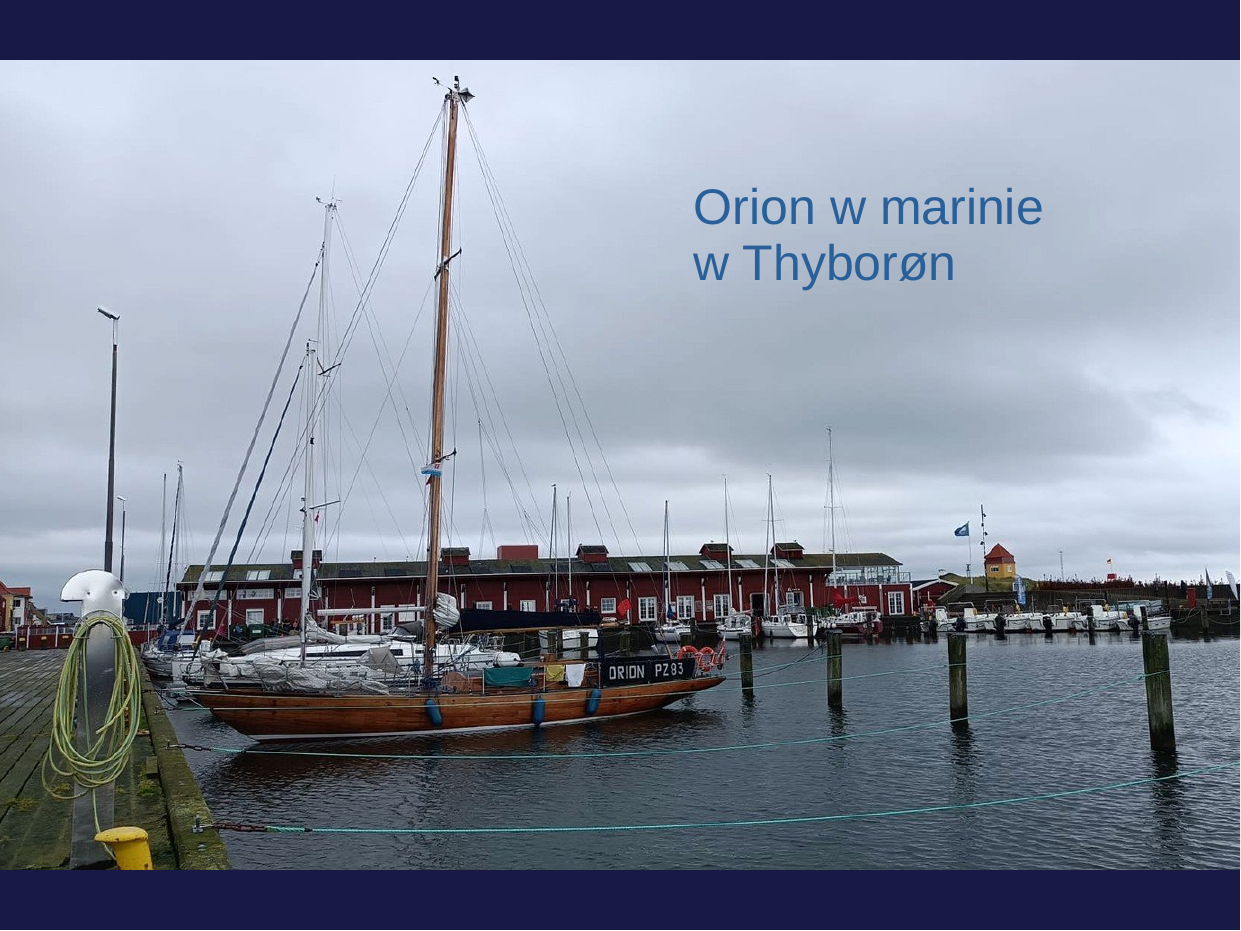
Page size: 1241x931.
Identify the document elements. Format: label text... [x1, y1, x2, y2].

picture [0, 60, 1241, 870]
text_box Orion w marinie w Thyborøn [679, 172, 1136, 355]
